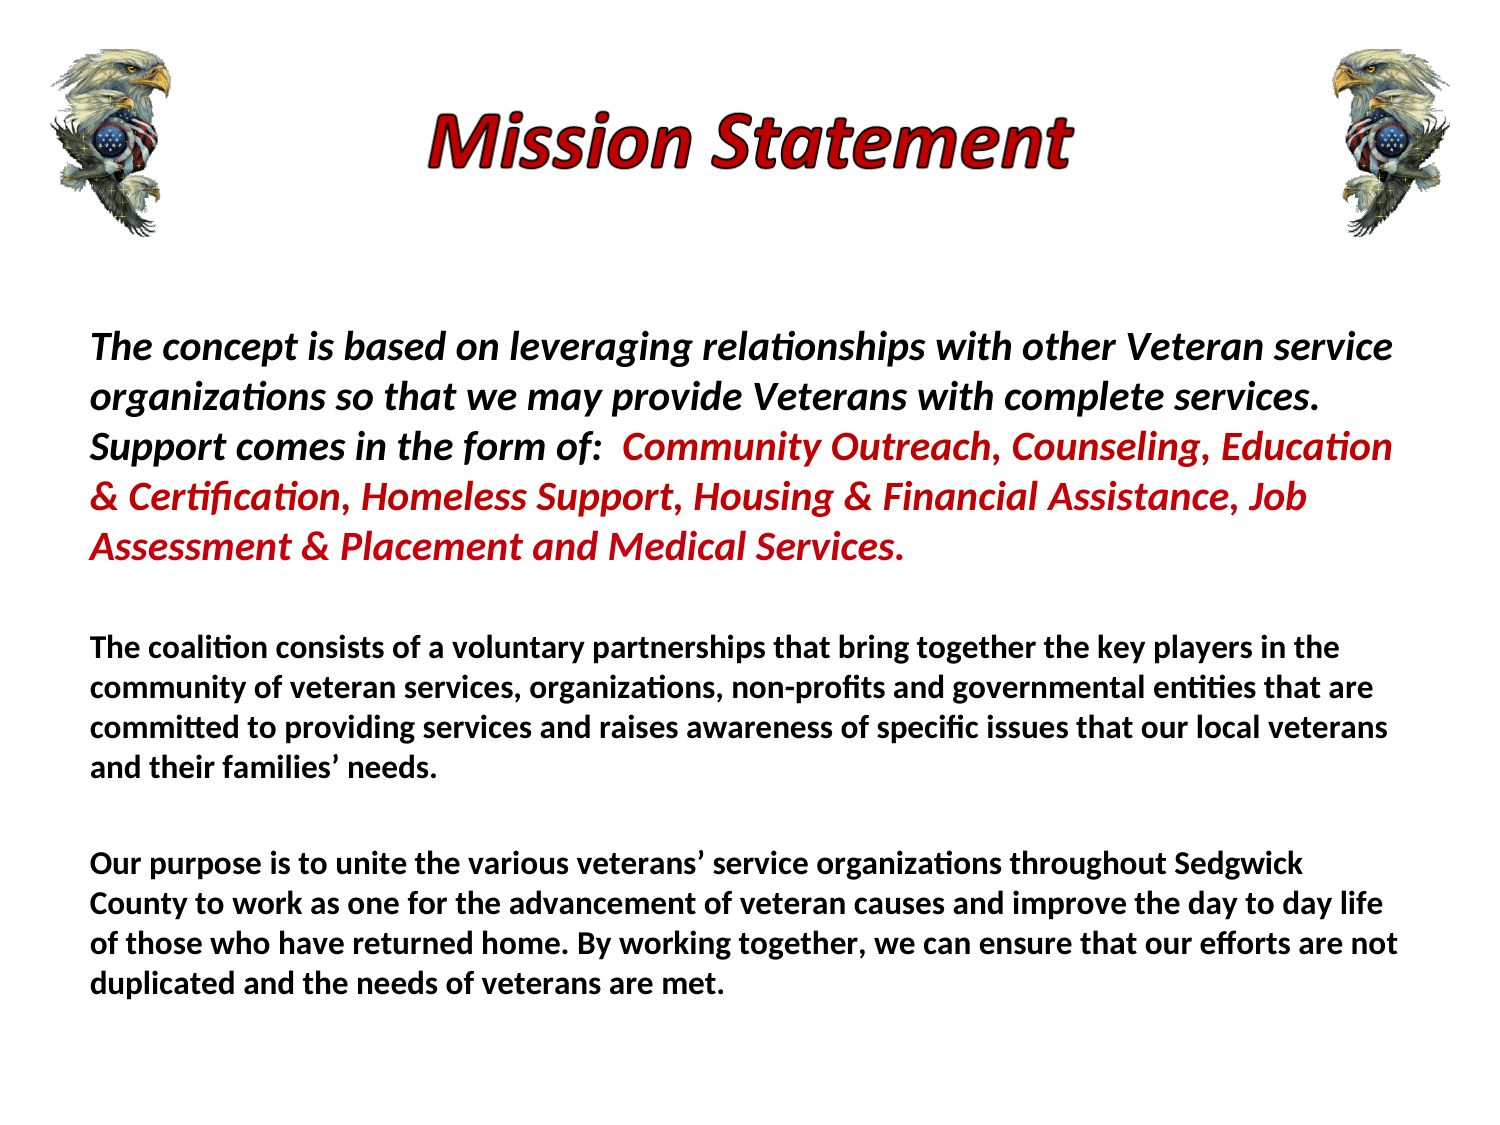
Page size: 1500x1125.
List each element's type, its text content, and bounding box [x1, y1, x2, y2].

picture [50, 43, 1450, 237]
text_box The concept is based on leveraging relationships with other Veteran service organizations so that we may provide Veterans with complete services. Support comes in the form of: Community Outreach, Counseling, Education & Certification, Homeless Support, Housing & Financial Assistance, Job Assessment & Placement and Medical Services. The coalition consists of a voluntary partnerships that bring together the key players in the community of veteran services, organizations, non-profits and governmental entities that are committed to providing services and raises awareness of specific issues that our local veterans and their families’ needs. Our purpose is to unite the various veterans’ service organizations throughout Sedgwick County to work as one for the advancement of veteran causes and improve the day to day life of those who have returned home. By working together, we can ensure that our efforts are not duplicated and the needs of veterans are met. [75, 262, 1426, 1007]
